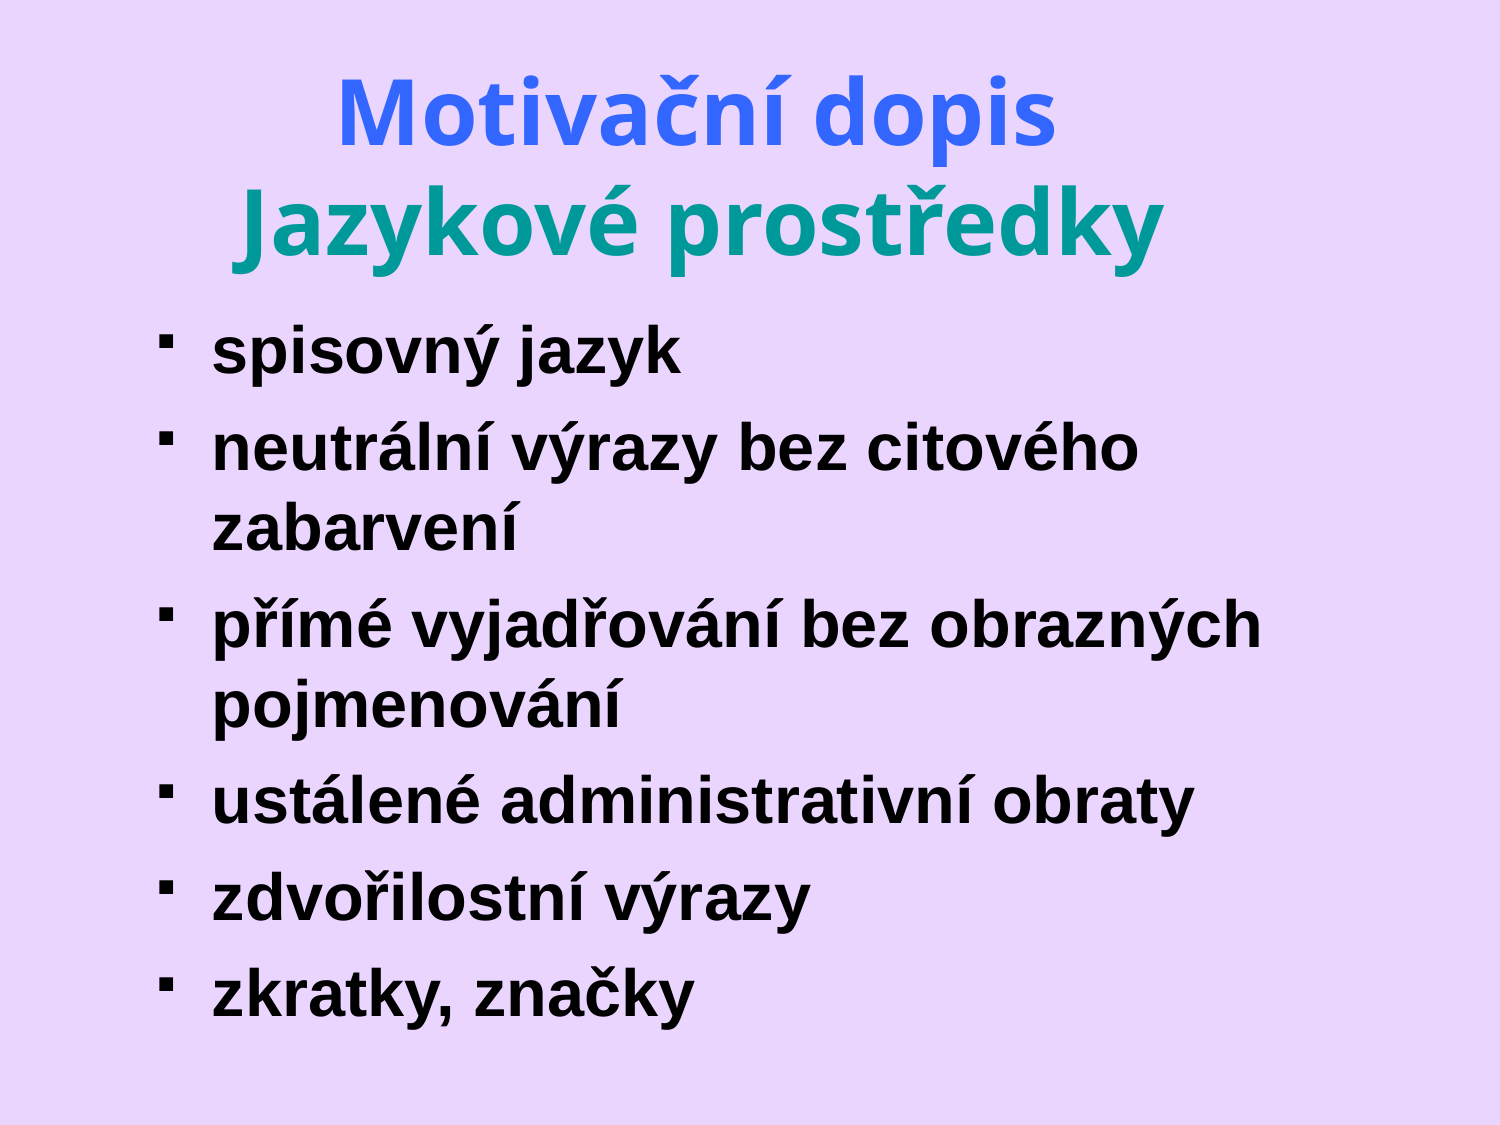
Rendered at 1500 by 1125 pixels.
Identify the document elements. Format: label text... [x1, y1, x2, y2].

list spisovný jazyk neutrální výrazy bez citového zabarvení přímé vyjadřování bez obrazných pojmenování ustálené administrativní obraty zdvořilostní výrazy zkratky, značky [140, 299, 1425, 1079]
title Motivační dopis Jazykové prostředky [224, 46, 1425, 282]
